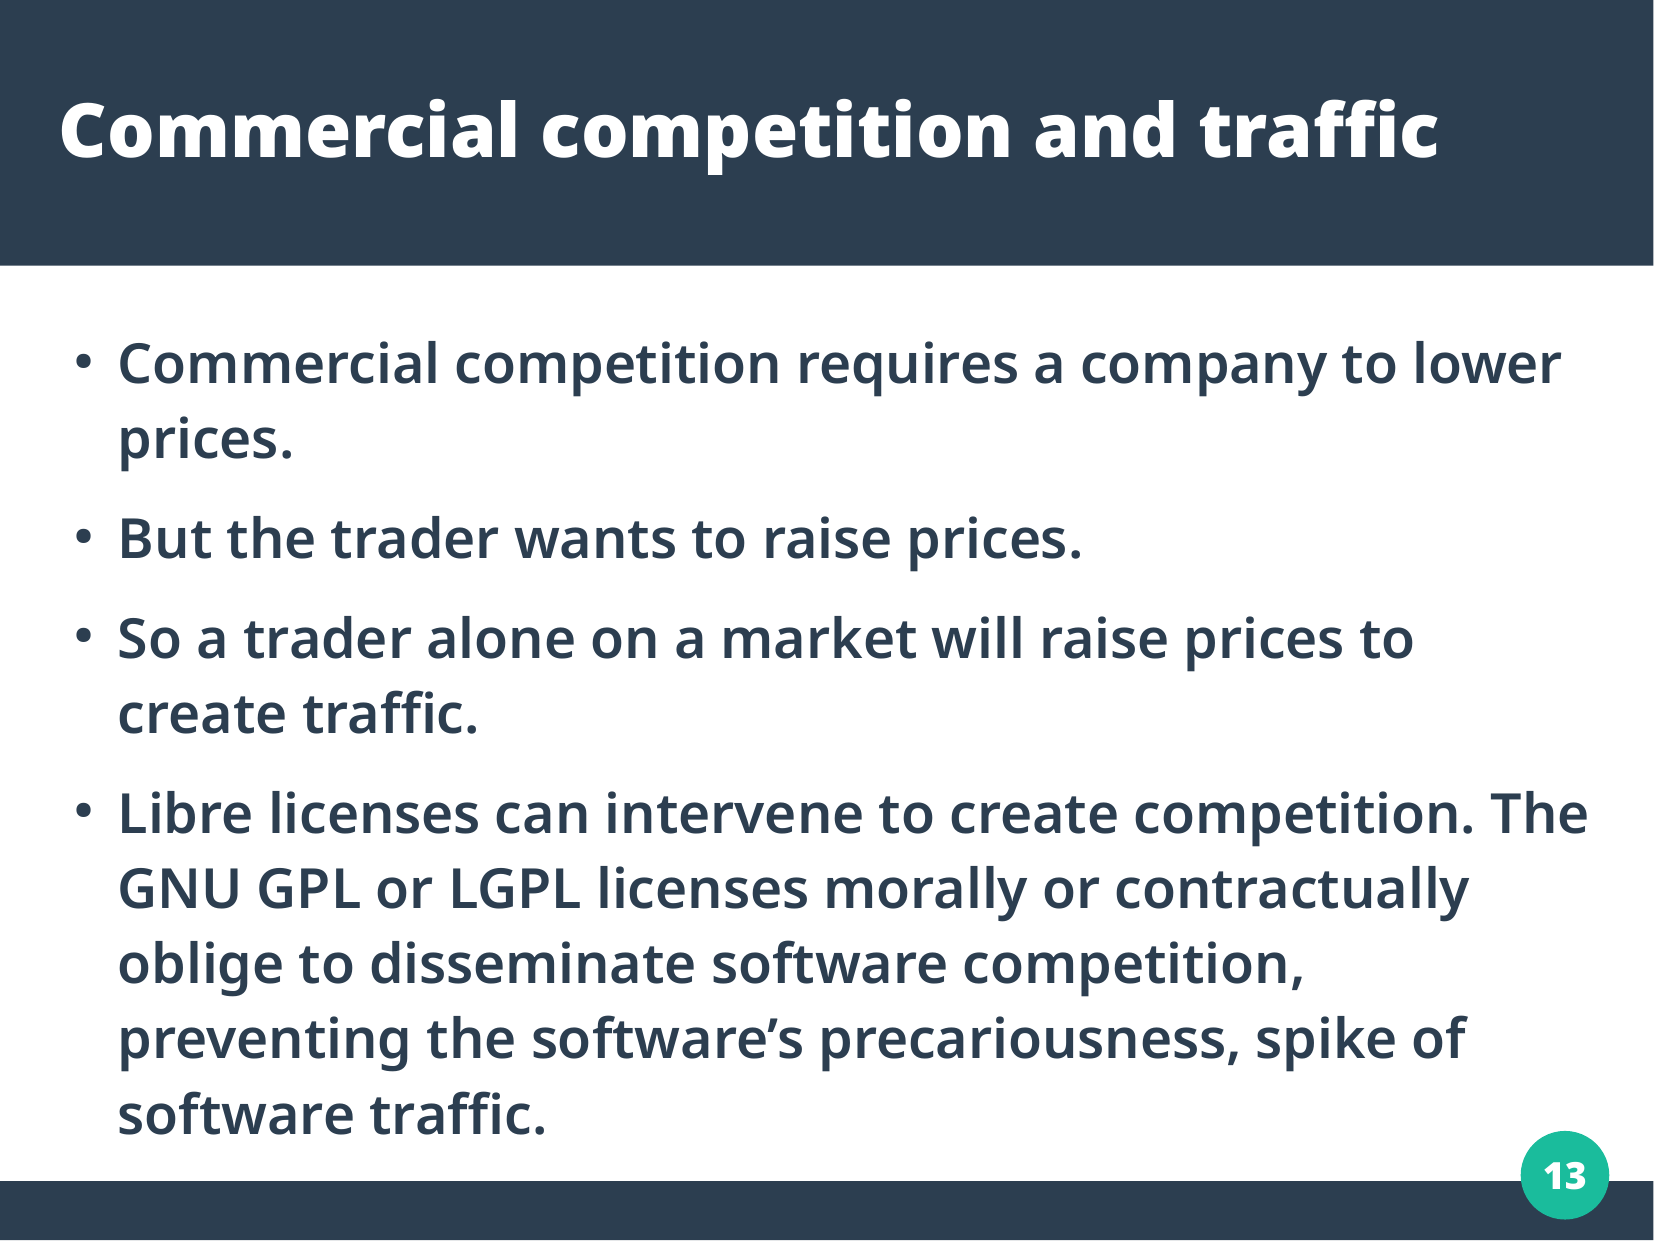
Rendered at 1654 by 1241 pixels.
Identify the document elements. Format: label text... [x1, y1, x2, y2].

list Commercial competition requires a company to lower prices. But the trader wants to raise prices. So a trader alone on a market will raise prices to create traffic. Libre licenses can intervene to create competition. The GNU GPL or LGPL licenses morally or contractually oblige to disseminate software competition, preventing the software’s precariousness, spike of software traffic. [59, 324, 1595, 1152]
title Commercial competition and traffic [59, 49, 1595, 207]
